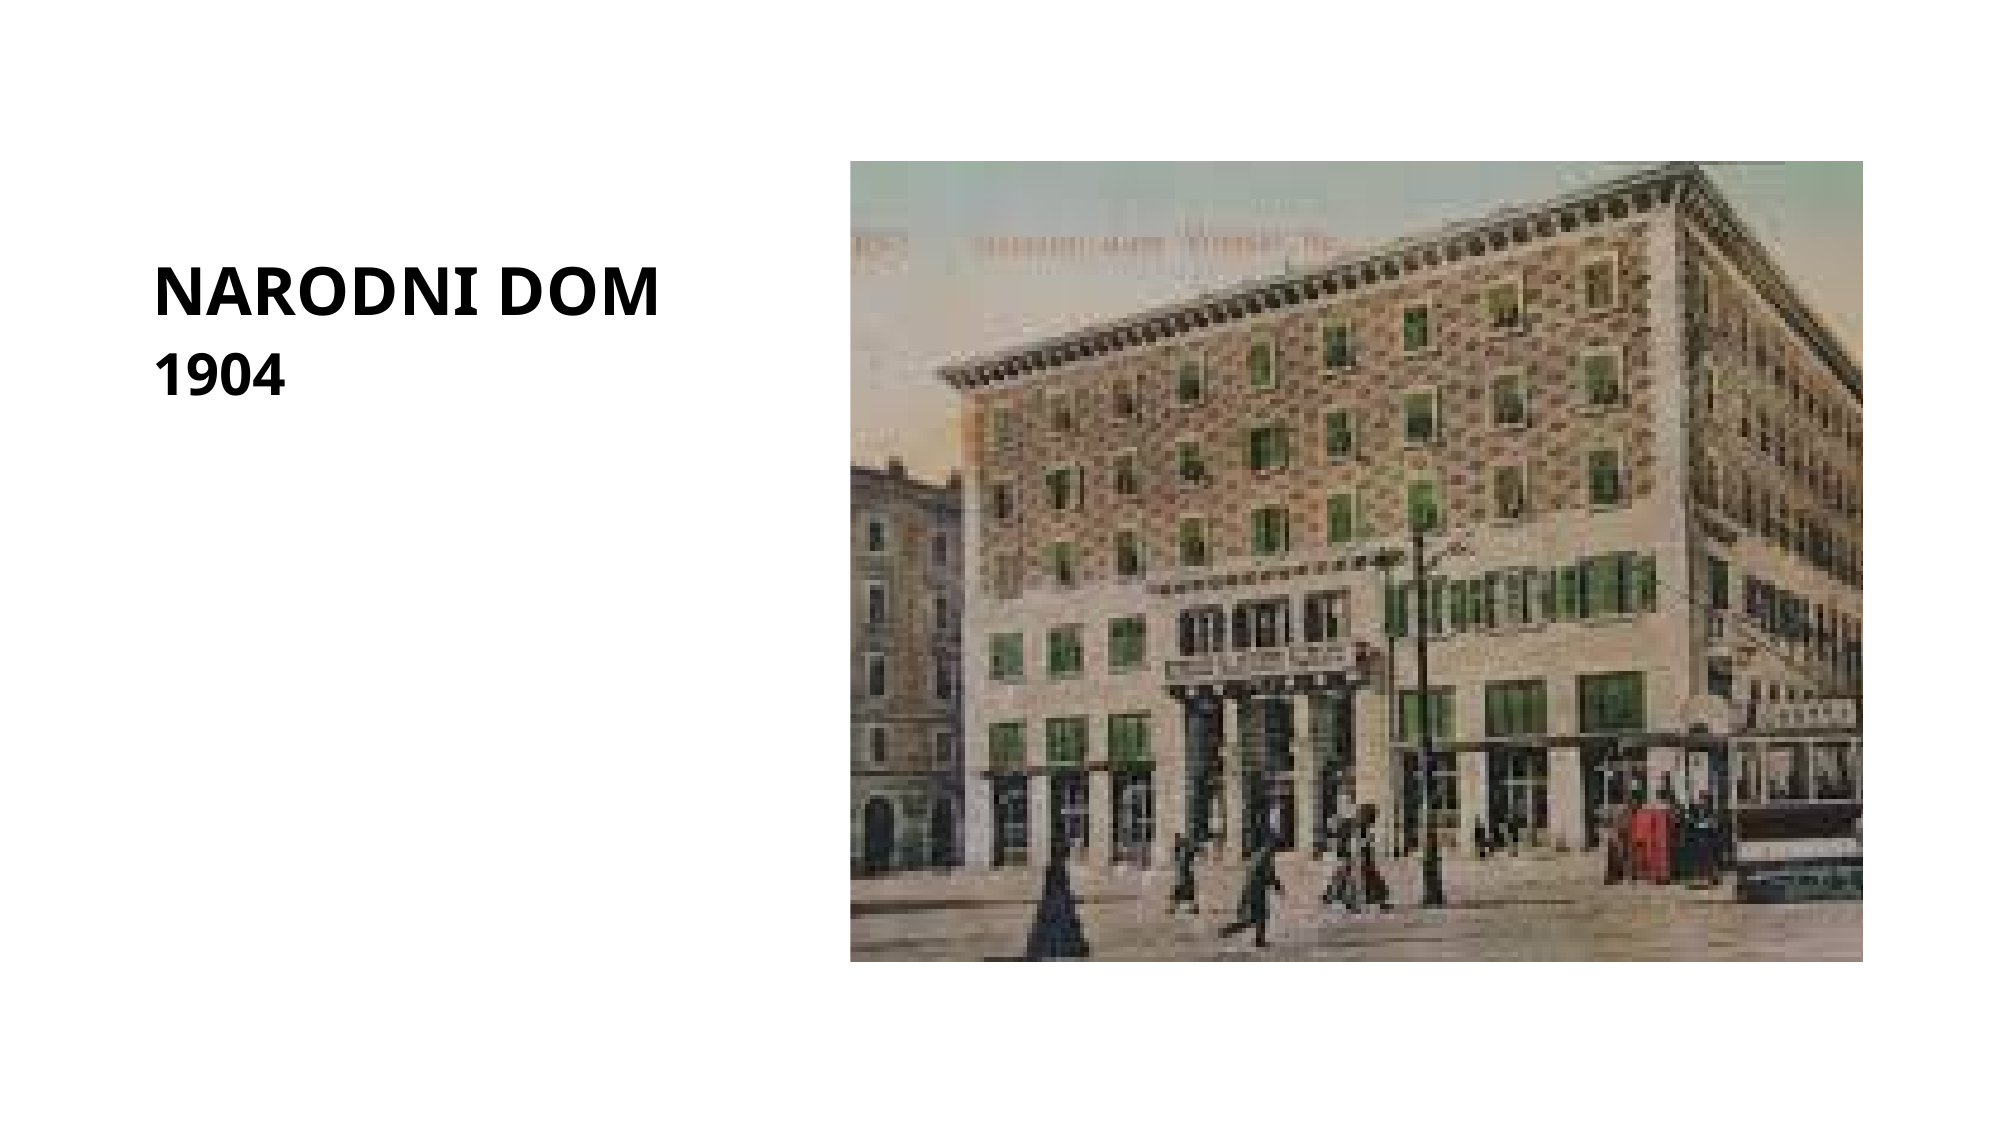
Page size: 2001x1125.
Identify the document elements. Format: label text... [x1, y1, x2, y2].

list 1904 [137, 337, 783, 963]
picture [850, 161, 1863, 962]
title NARODNI DOM [137, 75, 783, 337]
